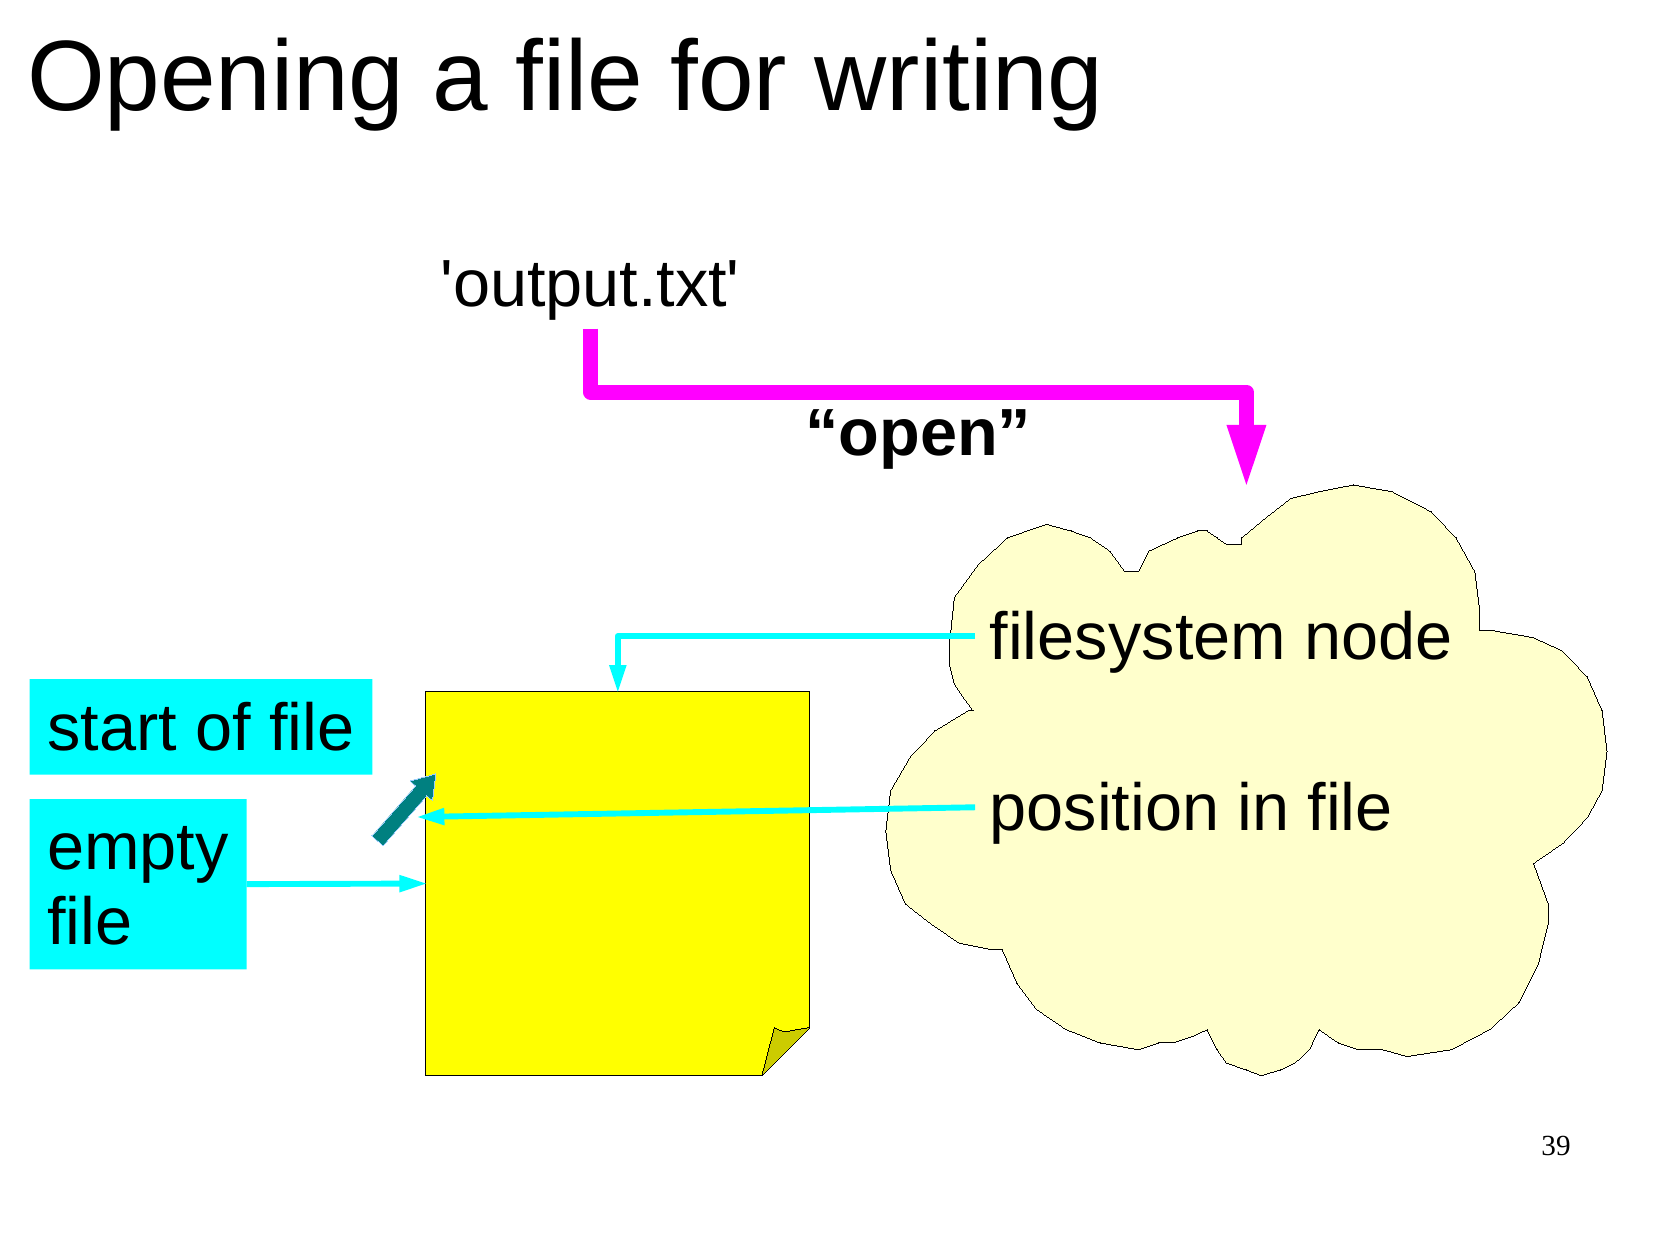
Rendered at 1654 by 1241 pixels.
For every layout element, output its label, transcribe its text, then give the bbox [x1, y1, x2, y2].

text_box [371, 691, 810, 846]
text_box [885, 484, 1608, 1076]
text_box 'output.txt' [425, 238, 756, 329]
text_box [425, 814, 810, 1076]
text_box start of file [29, 679, 373, 775]
text_box filesystem node [975, 591, 1468, 681]
text_box Opening a file for writing [12, 12, 1120, 140]
text_box position in file [975, 762, 1408, 853]
text_box empty file [29, 799, 247, 970]
